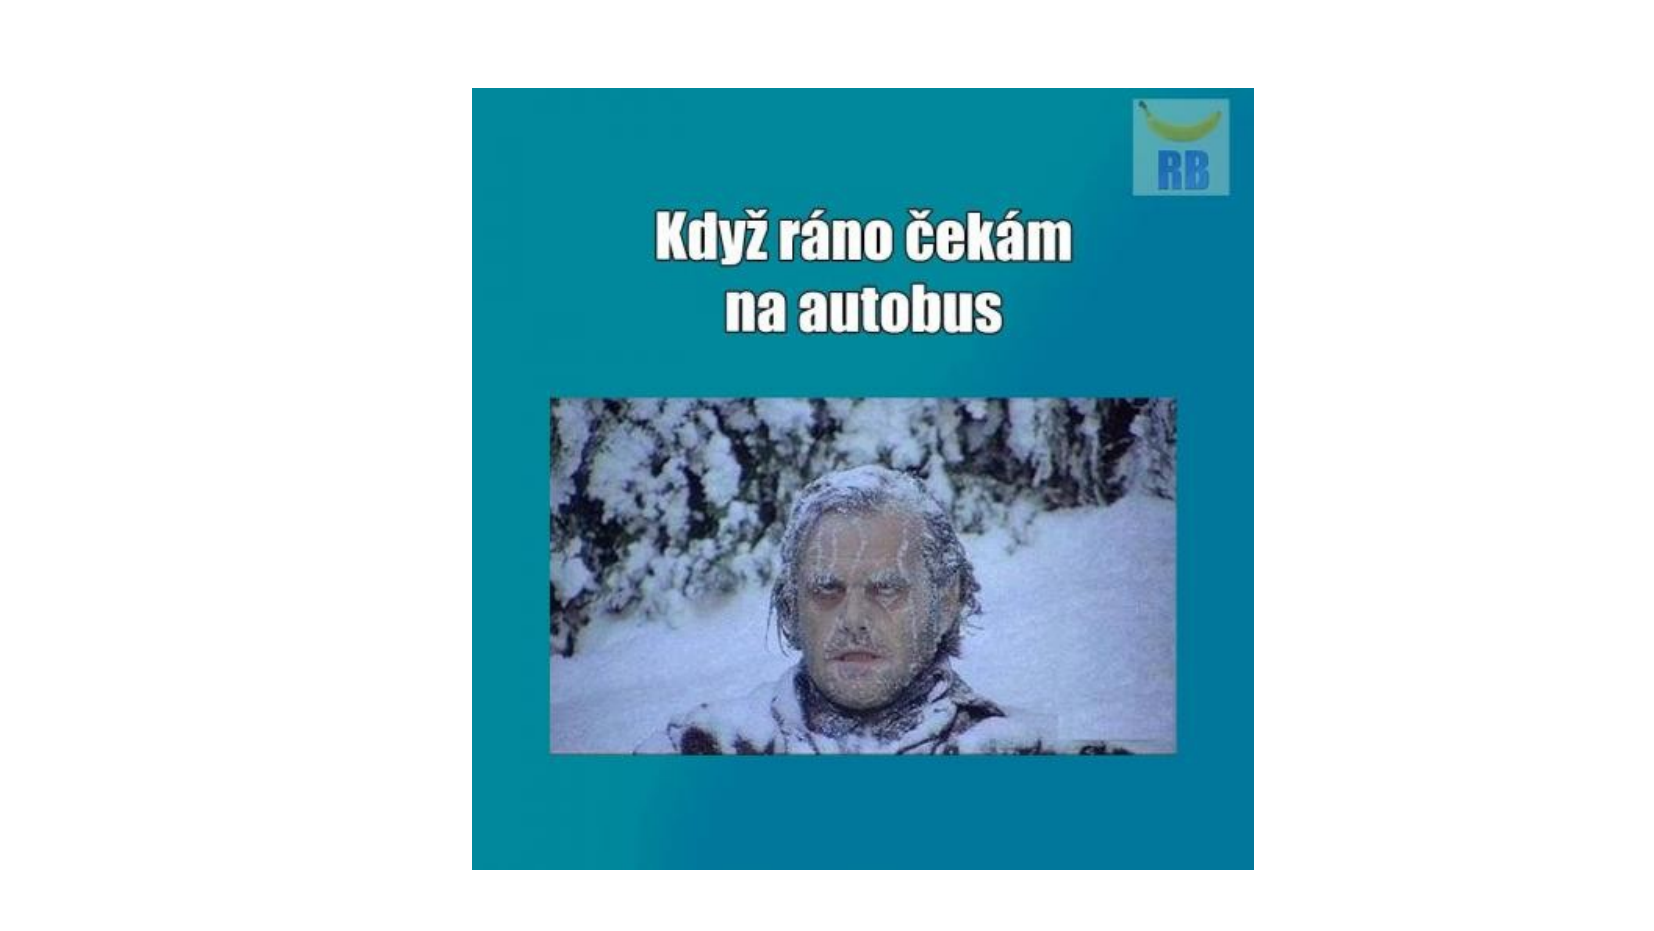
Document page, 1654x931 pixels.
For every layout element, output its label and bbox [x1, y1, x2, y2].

picture [472, 88, 1232, 870]
